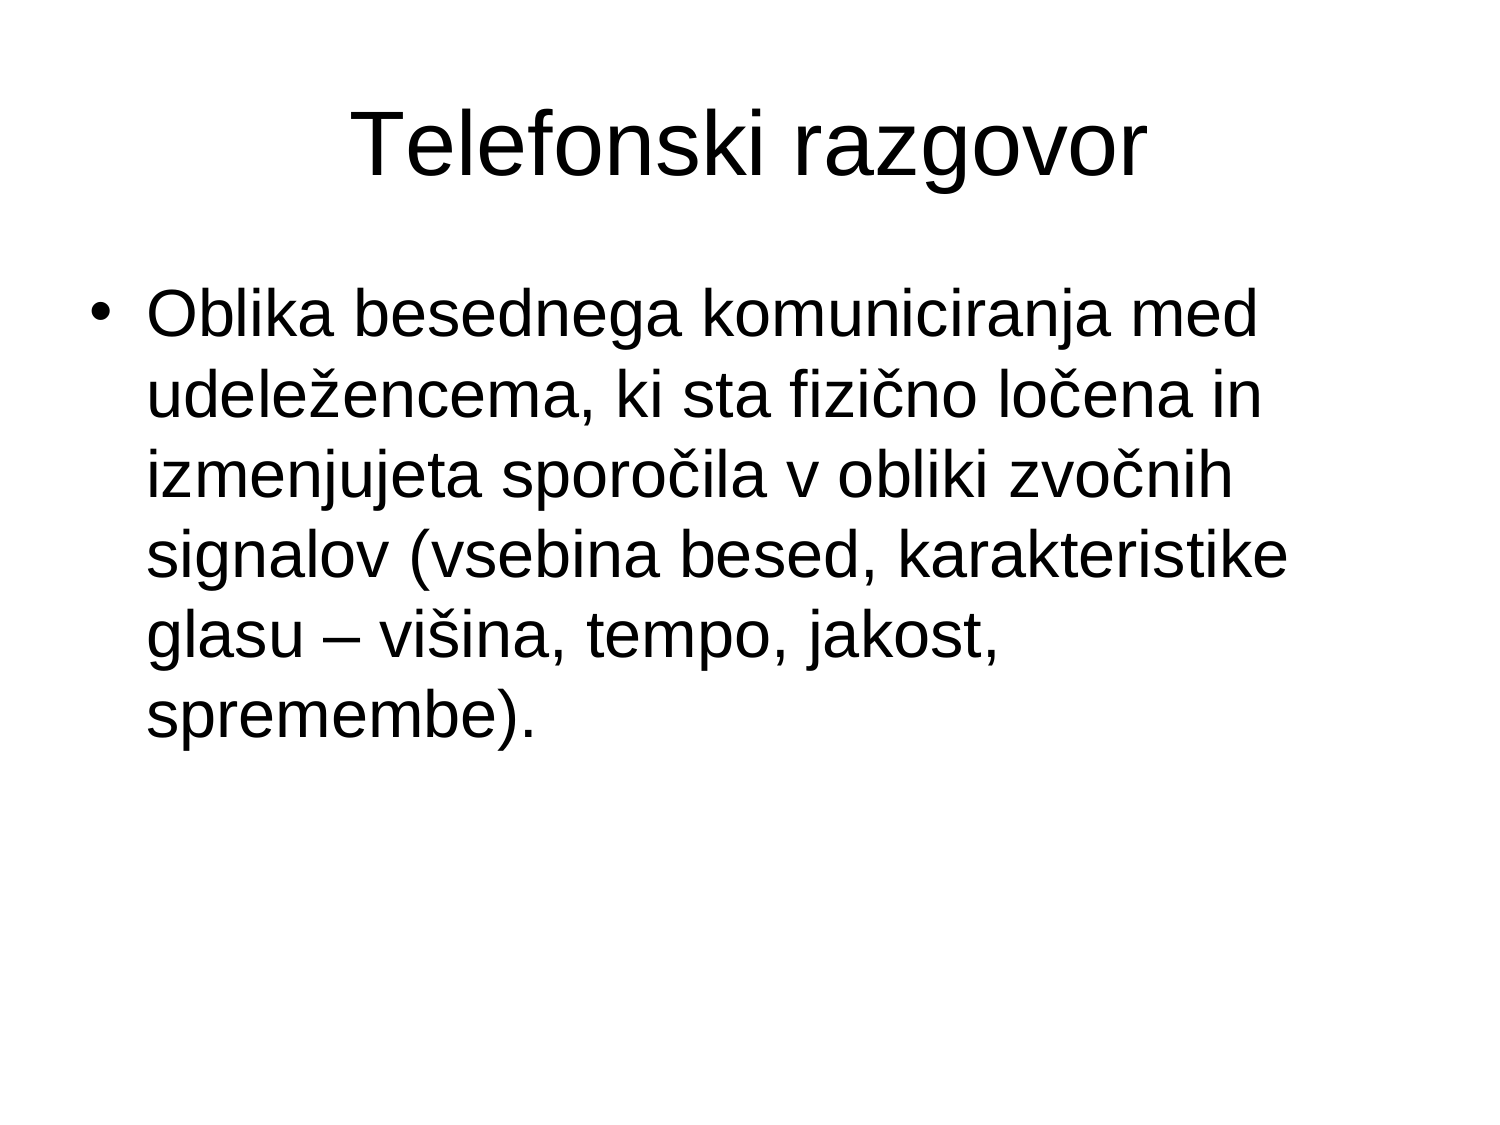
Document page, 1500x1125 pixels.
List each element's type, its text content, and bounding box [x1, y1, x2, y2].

list Oblika besednega komuniciranja med udeležencema, ki sta fizično ločena in izmenjujeta sporočila v obliki zvočnih signalov (vsebina besed, karakteristike glasu – višina, tempo, jakost, spremembe). [75, 262, 1426, 1006]
title Telefonski razgovor [75, 45, 1426, 233]
